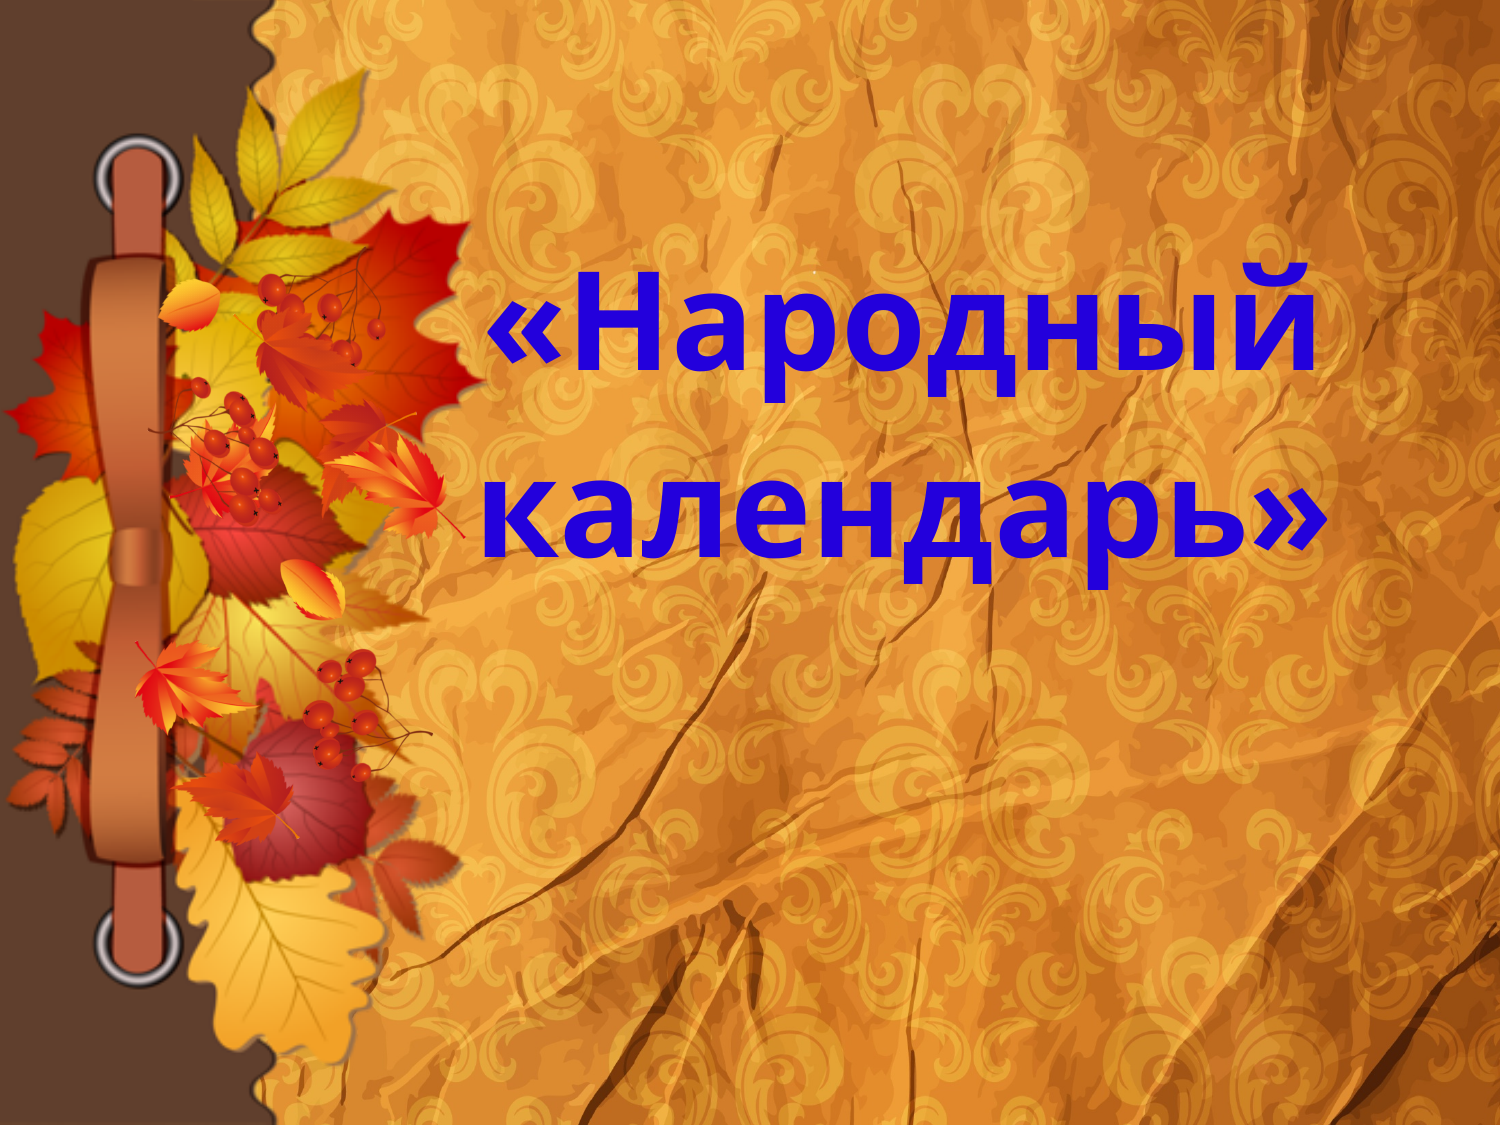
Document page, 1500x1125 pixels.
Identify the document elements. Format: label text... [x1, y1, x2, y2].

picture [0, 0, 1500, 1125]
title «Народный календарь» [449, 290, 1359, 532]
